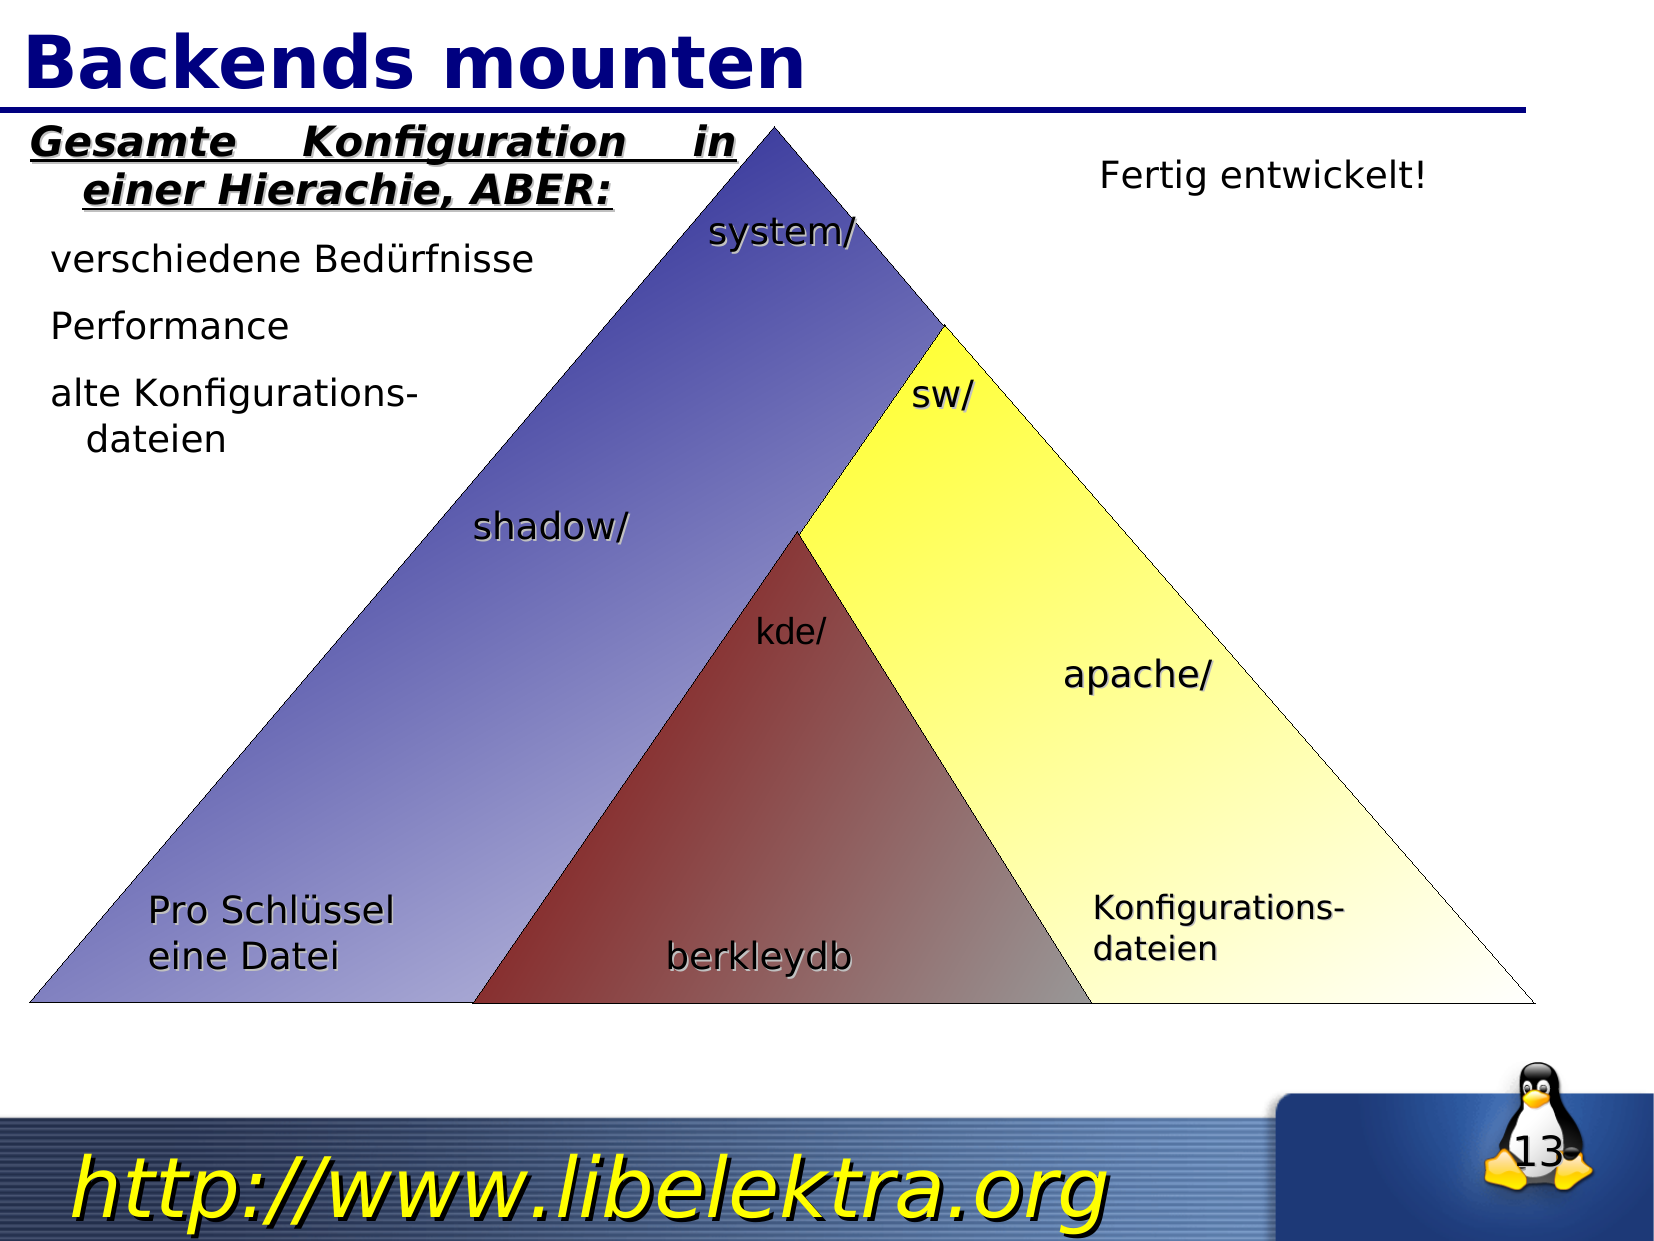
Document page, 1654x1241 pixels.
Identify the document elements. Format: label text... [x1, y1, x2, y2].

text_box Fertig entwickelt! [1099, 150, 1429, 195]
text_box <Nummer> [1312, 1122, 1566, 1178]
picture [0, 1061, 1654, 1241]
text_box sw/ [911, 369, 975, 414]
text_box [752, 126, 842, 206]
text_box Backends mounten [22, 14, 1611, 111]
text_box Pro Schlüssel eine Datei [147, 885, 396, 976]
text_box shadow/ [472, 504, 630, 546]
text_box apache/ [1062, 649, 1213, 694]
text_box Konfigurations- dateien [1092, 885, 1346, 966]
list Gesamte Konfiguration in einer Hierachie, ABER: verschiedene Bedürfnisse Performance alte Konfigurations- dateien [0, 110, 752, 504]
text_box system/ [752, 206, 857, 251]
text_box [29, 223, 1536, 1004]
text_box berkleydb [665, 932, 853, 976]
text_box kde/ [755, 607, 827, 650]
